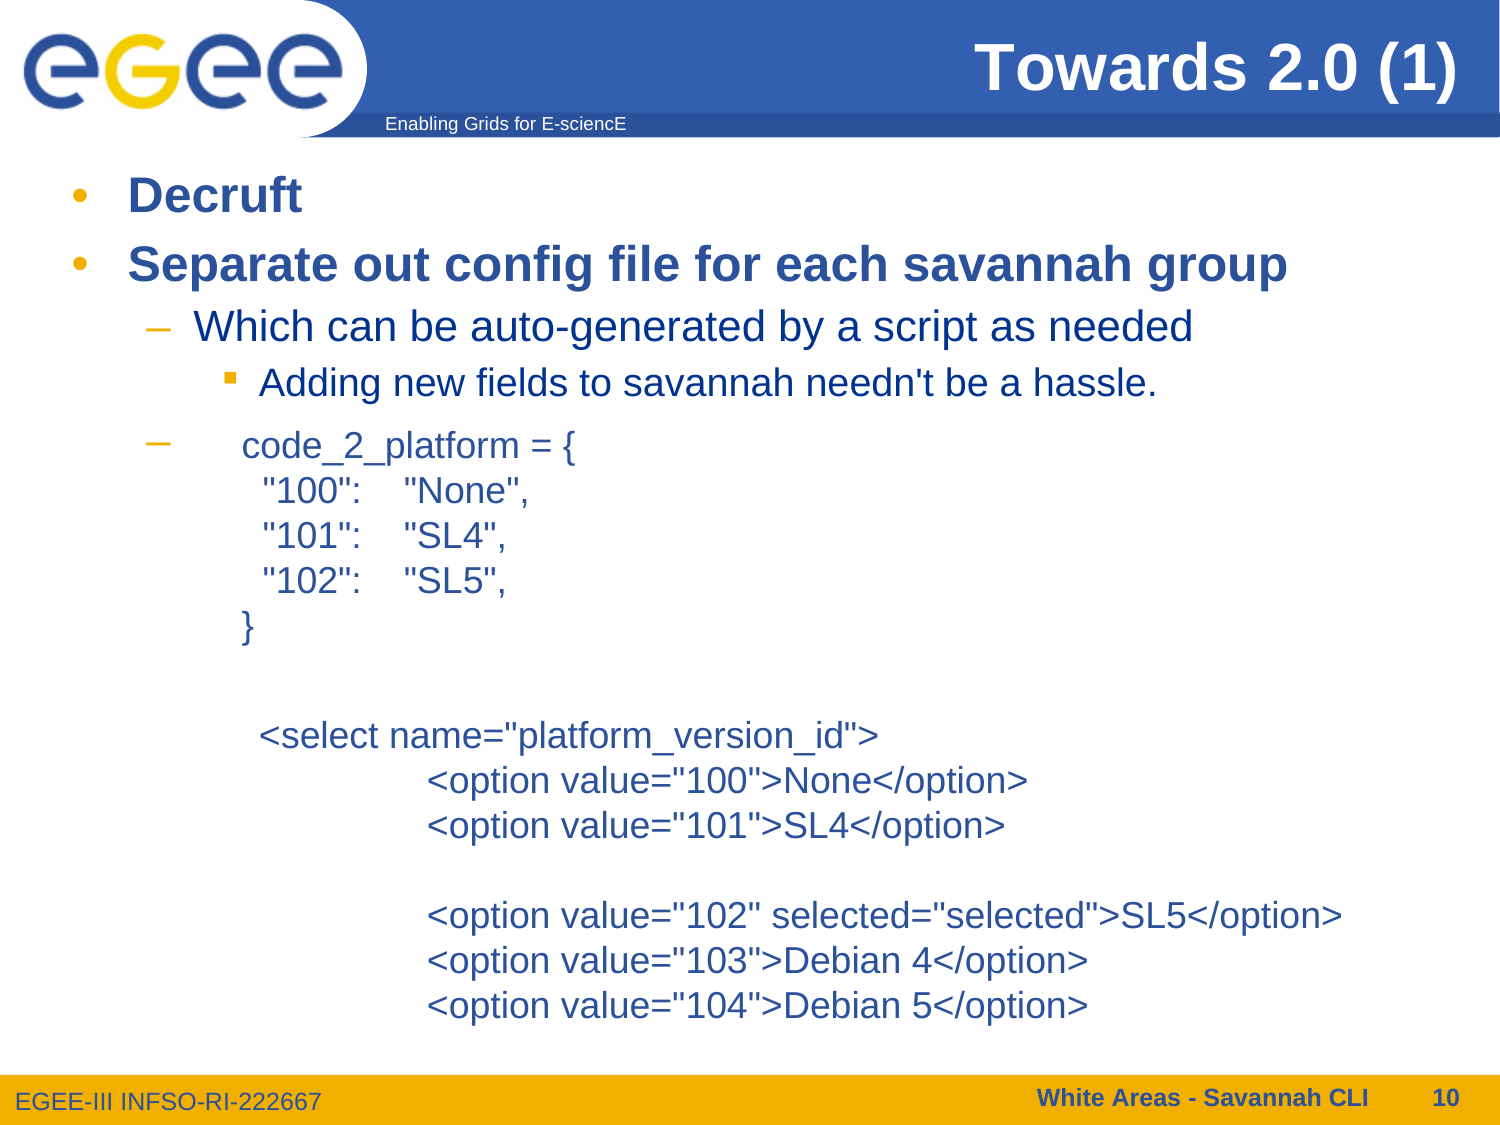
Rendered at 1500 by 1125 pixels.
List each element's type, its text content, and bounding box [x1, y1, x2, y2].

list Decruft Separate out config file for each savannah group Which can be auto-generated by a script as needed Adding new fields to savannah needn't be a hassle. [56, 159, 1466, 903]
text_box <select name="platform_version_id"> <option value="100">None</option> <option value="101">SL4</option> <option value="102" selected="selected">SL5</option> <option value="103">Debian 4</option> <option value="104">Debian 5</option> [76, 703, 1359, 1034]
picture [18, 30, 349, 112]
text_box code_2_platform = { "100": "None", "101": "SL4", "102": "SL5", } [226, 413, 591, 654]
title Towards 2.0 (1) [369, 10, 1475, 124]
